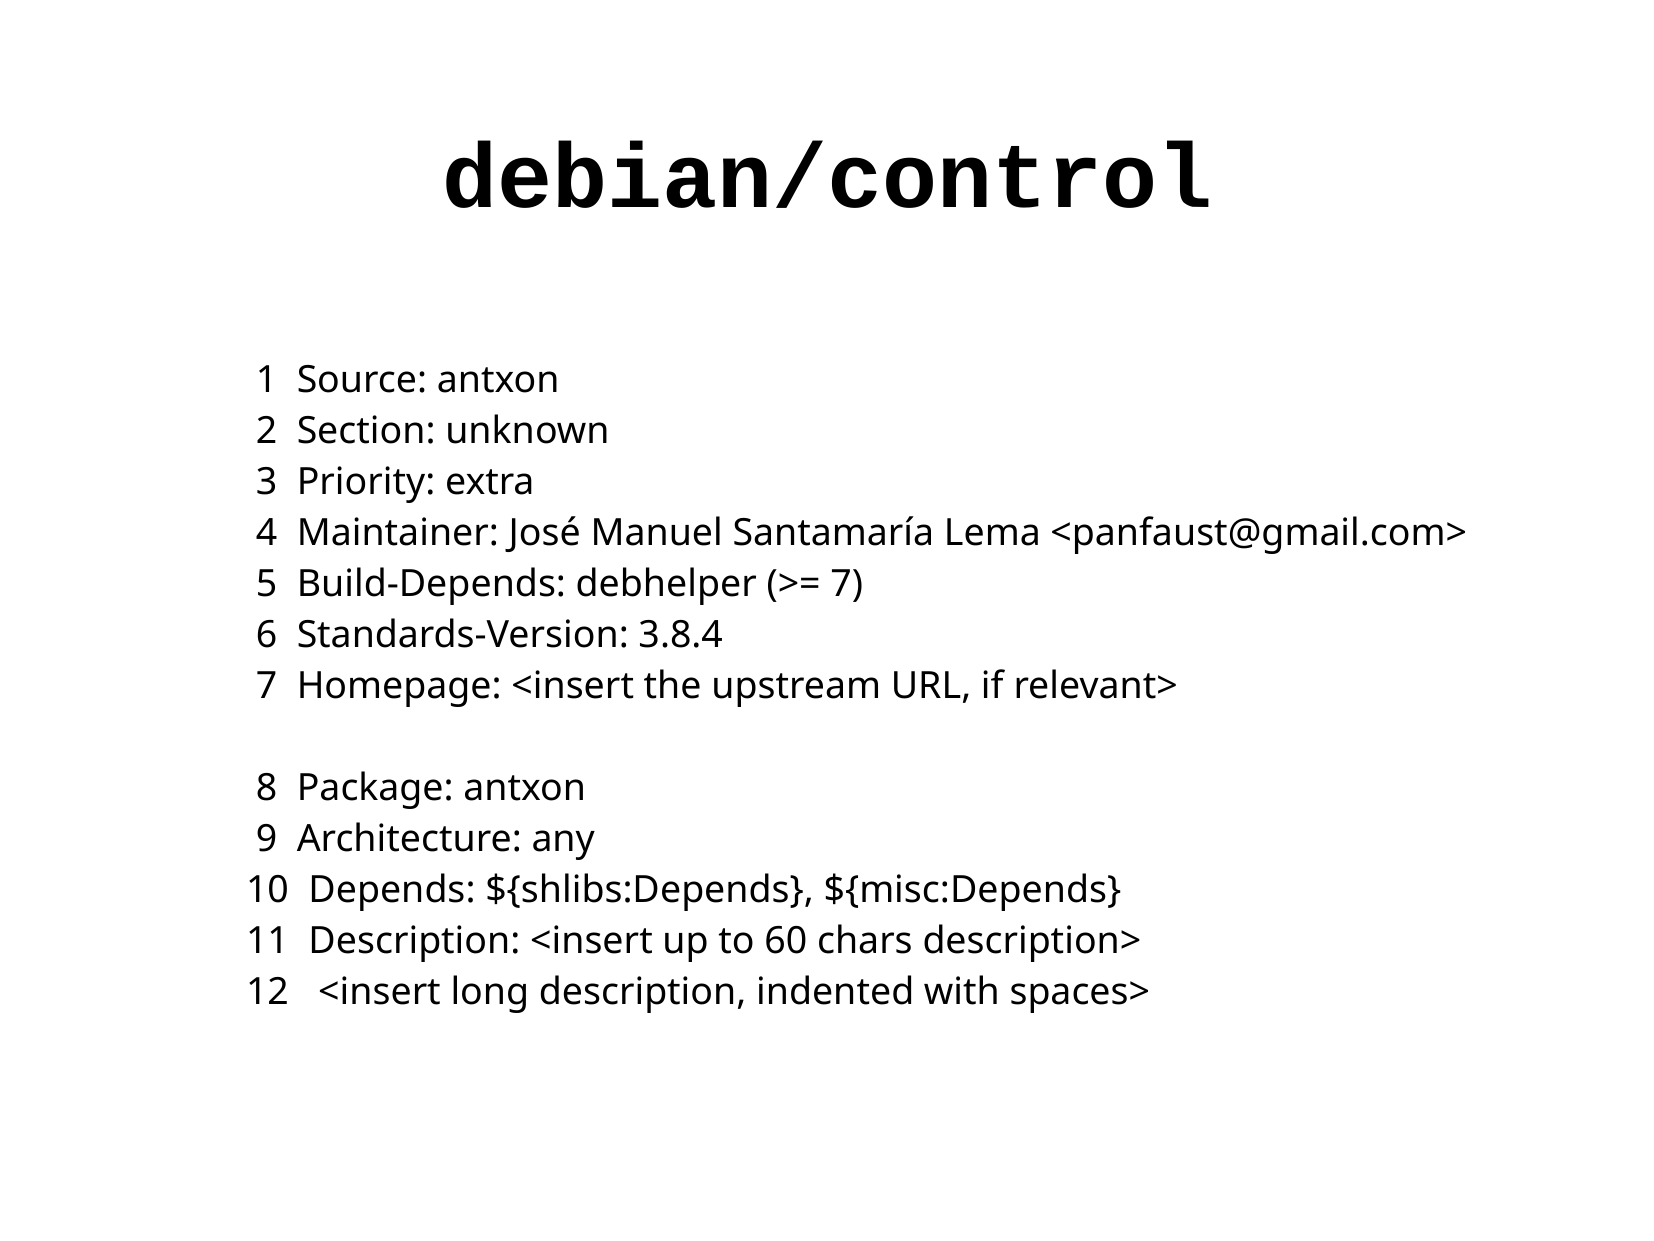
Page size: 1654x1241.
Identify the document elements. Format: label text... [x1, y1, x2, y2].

list 1 Source: antxon 2 Section: unknown 3 Priority: extra 4 Maintainer: José Manuel Santamaría Lema <panfaust@gmail.com> 5 Build-Depends: debhelper (>= 7) 6 Standards-Version: 3.8.4 7 Homepage: <insert the upstream URL, if relevant> 8 Package: antxon 9 Architecture: any 10 Depends: ${shlibs:Depends}, ${misc:Depends} 11 Description: <insert up to 60 chars description> 12 <insert long description, indented with spaces> [121, 344, 1534, 1127]
title debian/control [121, 102, 1534, 311]
